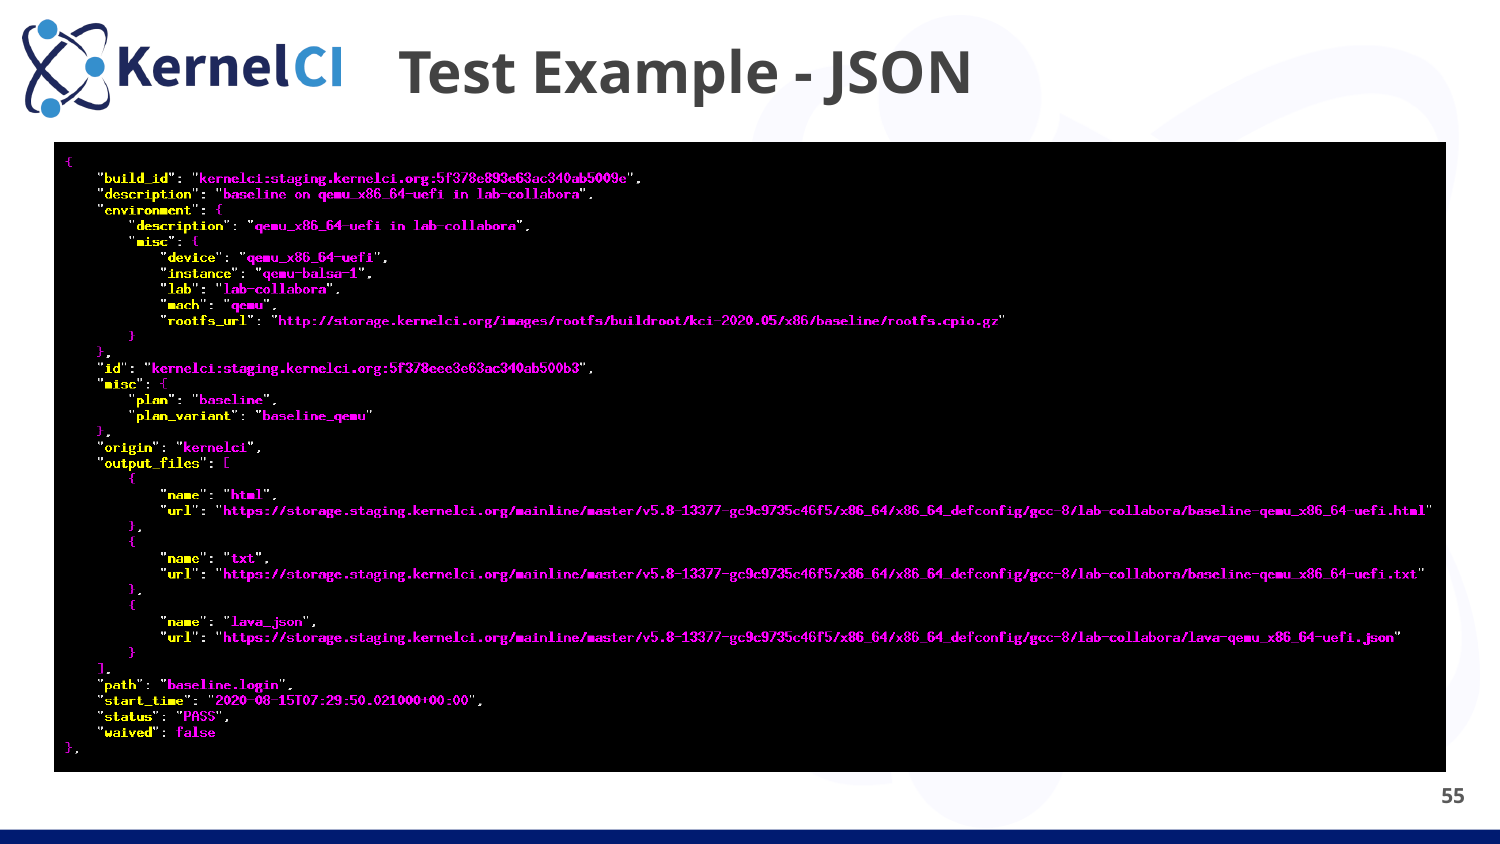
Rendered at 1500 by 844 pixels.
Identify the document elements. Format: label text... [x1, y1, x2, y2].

slide_number <number> [1389, 764, 1480, 830]
picture [54, 15, 1480, 828]
picture [22, 19, 341, 118]
title Test Example - JSON [383, 23, 1455, 117]
